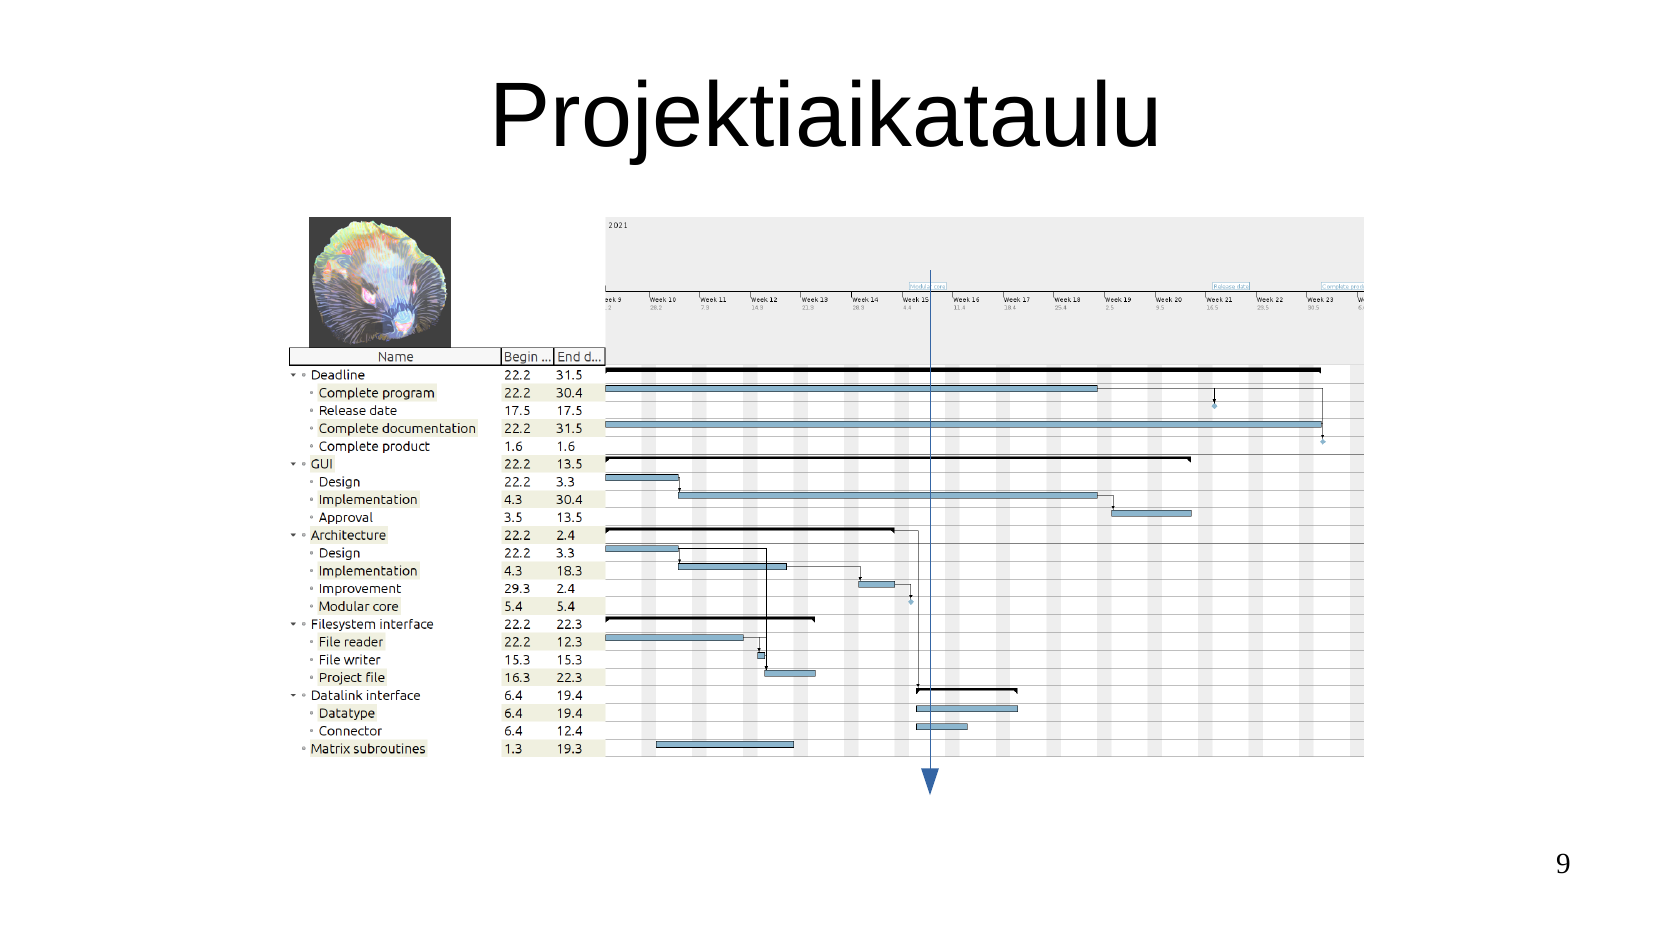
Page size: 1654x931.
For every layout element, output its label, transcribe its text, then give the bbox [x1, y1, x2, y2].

picture [289, 217, 1364, 758]
title Projektiaikataulu [82, 37, 1571, 193]
